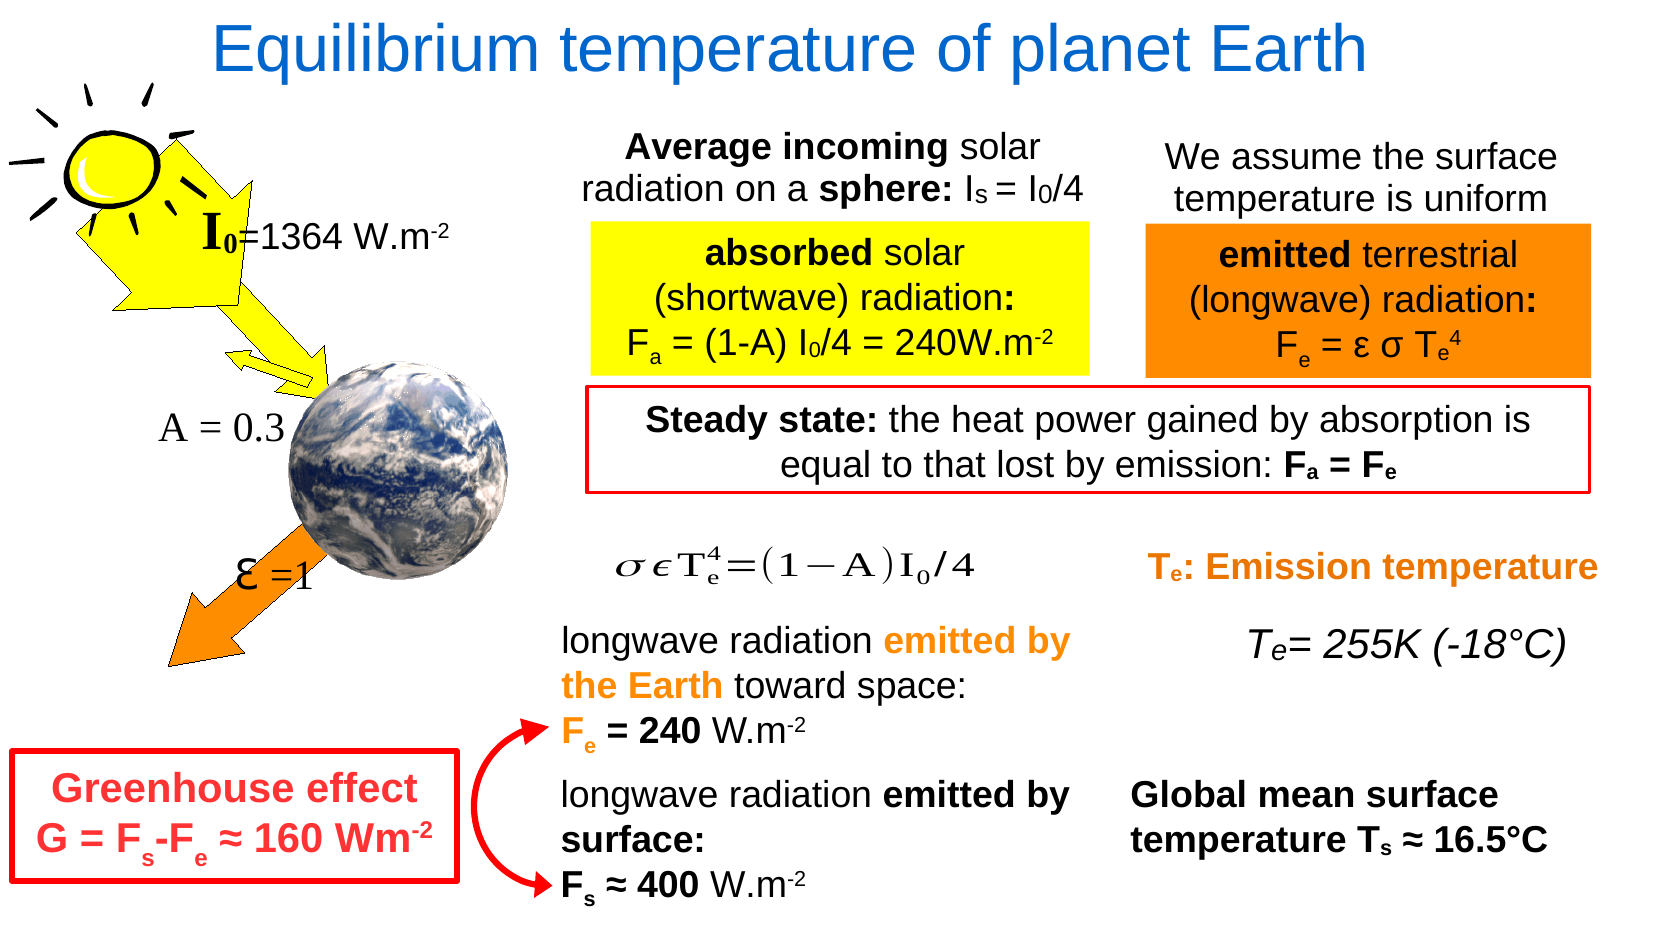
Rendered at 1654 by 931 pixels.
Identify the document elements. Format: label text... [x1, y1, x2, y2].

text_box [141, 82, 154, 107]
text_box [63, 130, 308, 378]
text_box longwave radiation emitted by surface: Fs ≈ 400 W.m-2 [546, 766, 1093, 920]
text_box [84, 83, 93, 107]
text_box Te= 255K (-18°C) [1156, 613, 1583, 680]
text_box We assume the surface temperature is uniform [1127, 128, 1595, 227]
text_box Ɛ =1 [203, 543, 345, 607]
text_box emitted terrestrial (longwave) radiation: Fe = ε σ Te4 [1145, 227, 1592, 378]
text_box Greenhouse effect G = Fs-Fe ≈ 160 Wm-2 [11, 751, 458, 881]
chart [605, 541, 983, 590]
text_box [35, 108, 59, 128]
text_box absorbed solar (shortwave) radiation: Fa = (1-A) I0/4 = 240W.m-2 [590, 221, 1090, 376]
text_box A = 0.3 [122, 397, 279, 459]
text_box [238, 180, 253, 193]
text_box I0=1364 W.m-2 [187, 193, 476, 270]
text_box [8, 157, 45, 165]
text_box longwave radiation emitted by the Earth toward space: Fe = 240 W.m-2 [546, 608, 1106, 766]
text_box [317, 345, 325, 352]
text_box Steady state: the heat power gained by absorption is equal to that lost by emission: Fa = Fe [587, 386, 1590, 493]
text_box [29, 197, 58, 222]
text_box Global mean surface temperature Ts ≈ 16.5°C [1115, 761, 1619, 868]
text_box Te: Emission temperature [1125, 533, 1622, 595]
text_box Average incoming solar radiation on a sphere: Is = I0/4 [549, 118, 1117, 217]
text_box [168, 592, 268, 667]
text_box Equilibrium temperature of planet Earth [67, 15, 1514, 87]
picture [279, 352, 515, 587]
